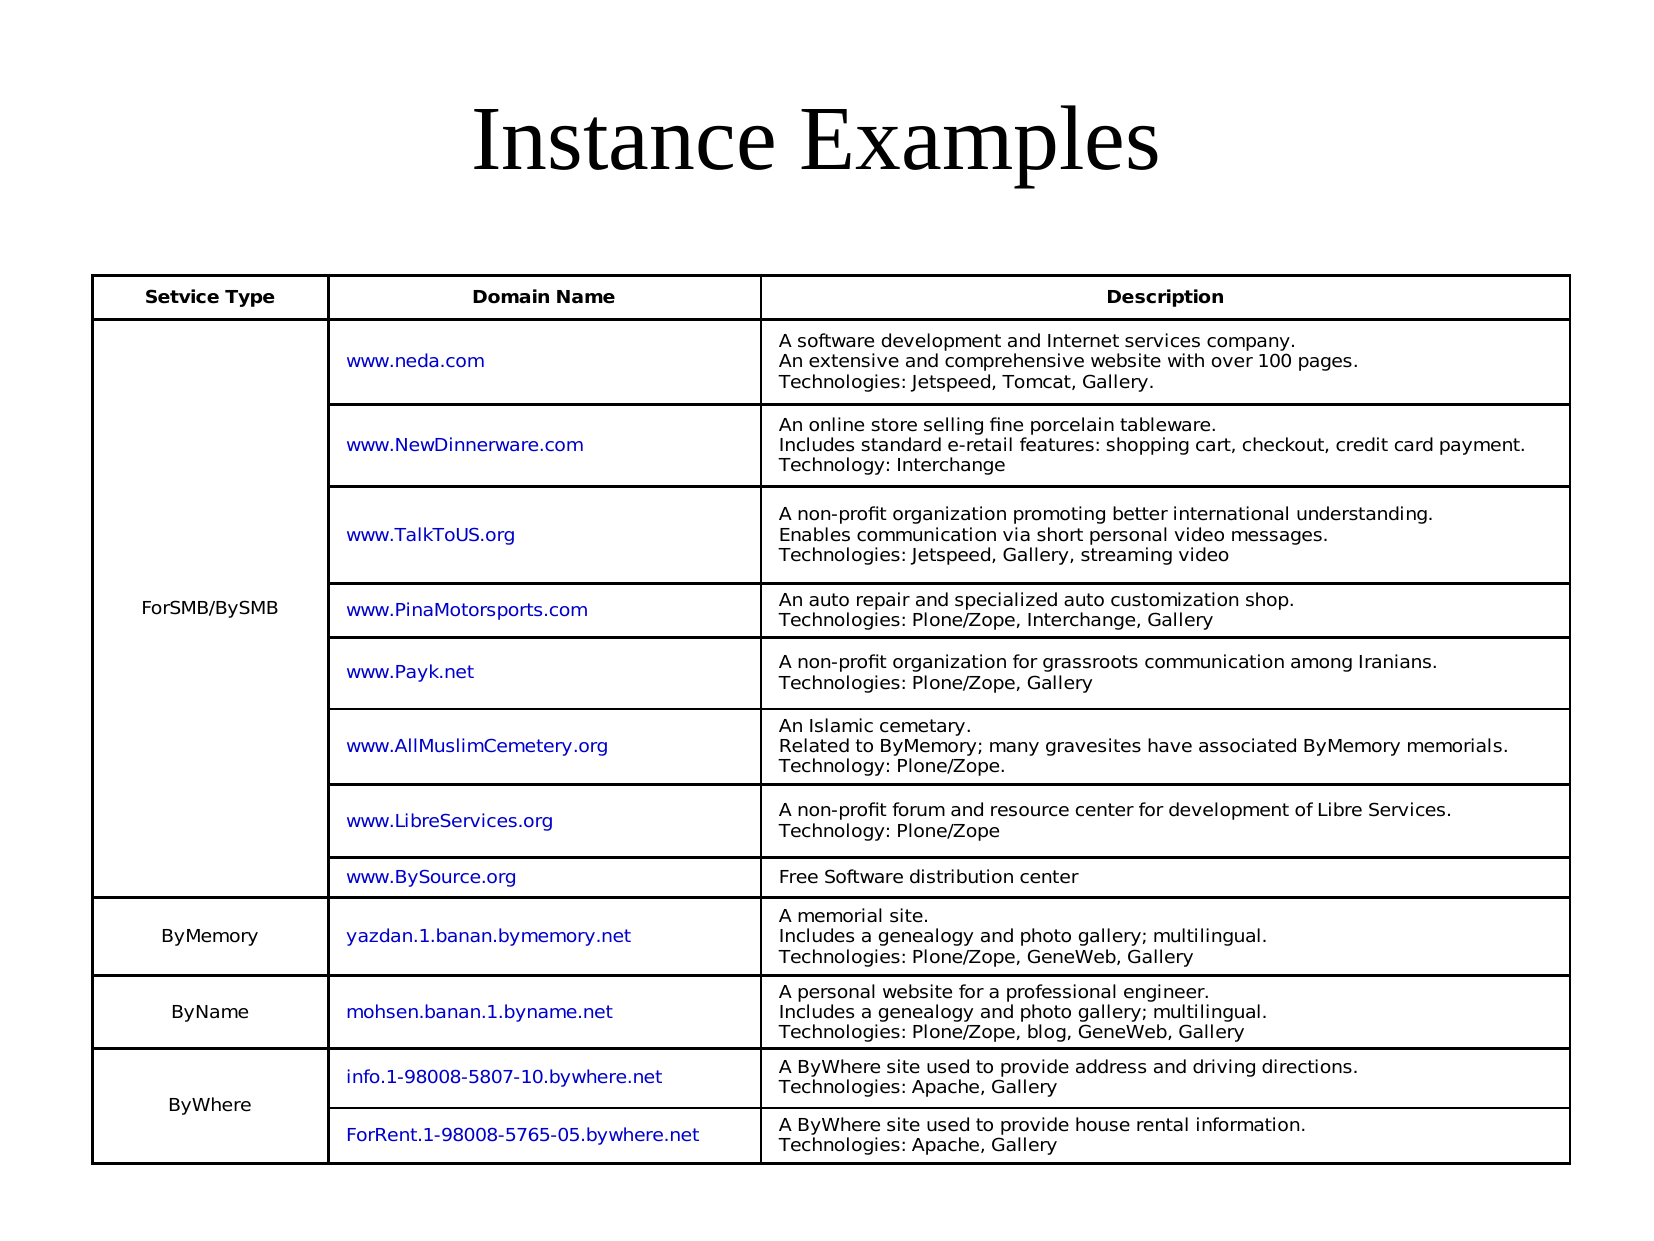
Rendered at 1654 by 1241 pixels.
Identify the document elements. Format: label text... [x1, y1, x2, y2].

title Instance Examples [110, 67, 1523, 211]
chart [90, 273, 1573, 1166]
